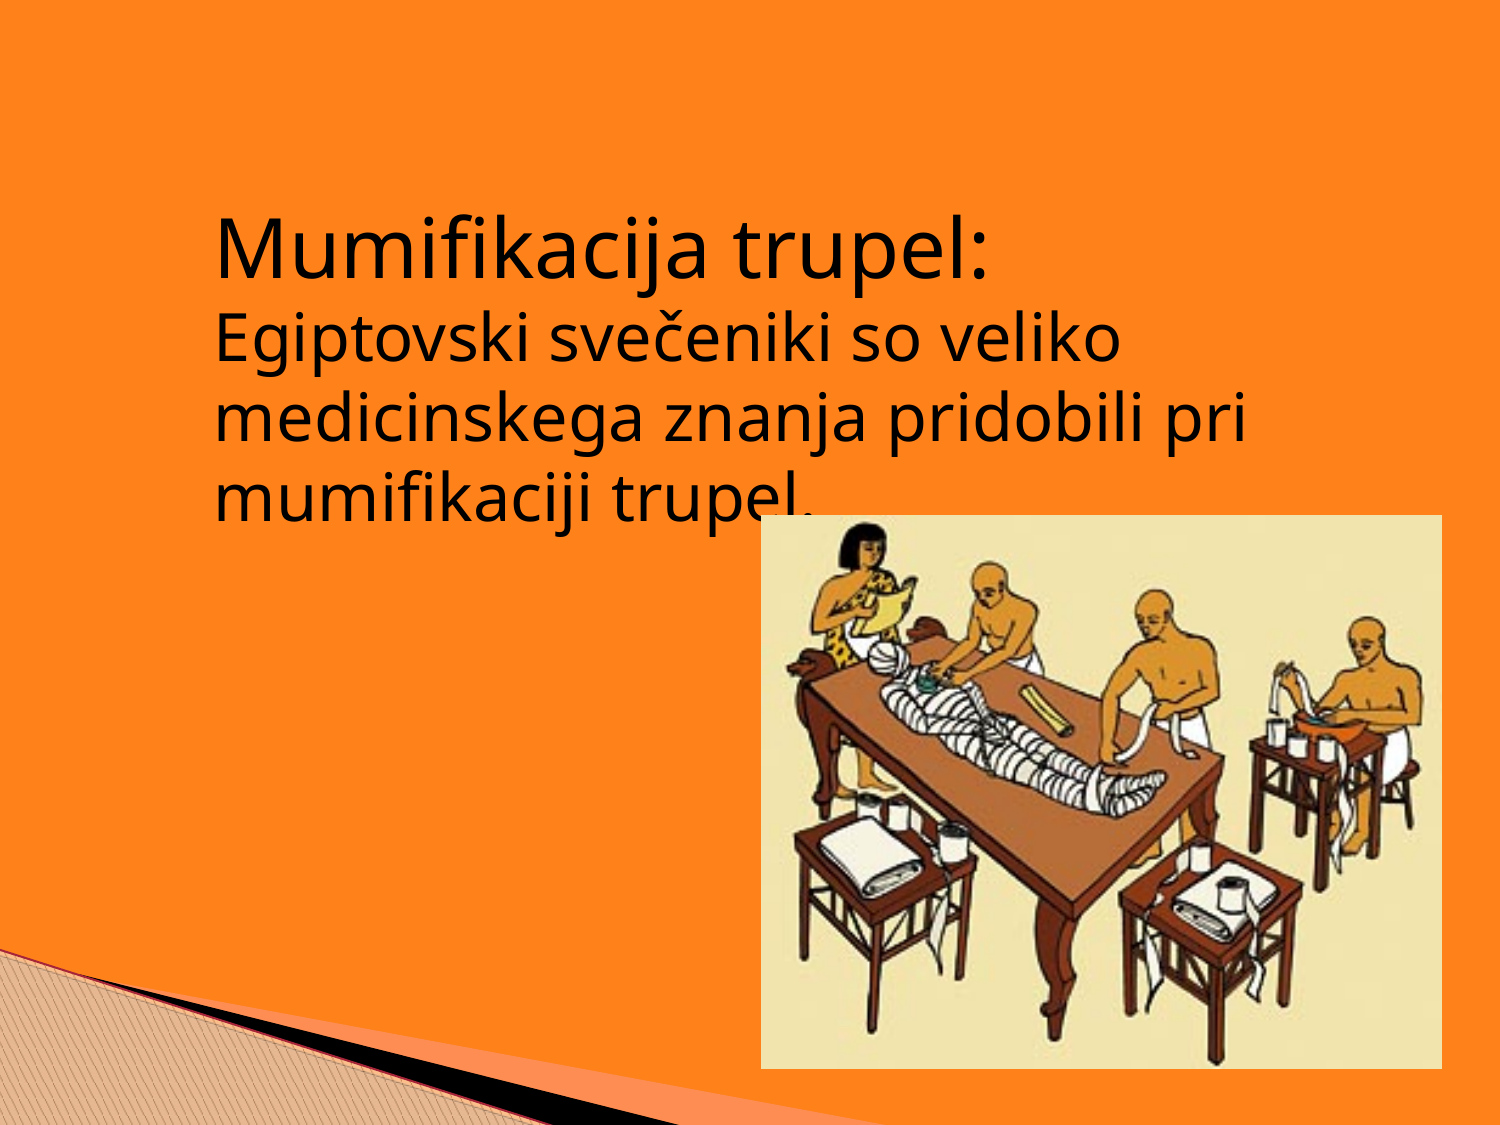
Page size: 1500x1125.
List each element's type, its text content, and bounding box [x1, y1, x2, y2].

text_box Mumifikacija trupel: Egiptovski svečeniki so veliko medicinskega znanja pridobili pri mumifikaciji trupel. [199, 187, 1371, 543]
picture [761, 515, 1442, 1069]
